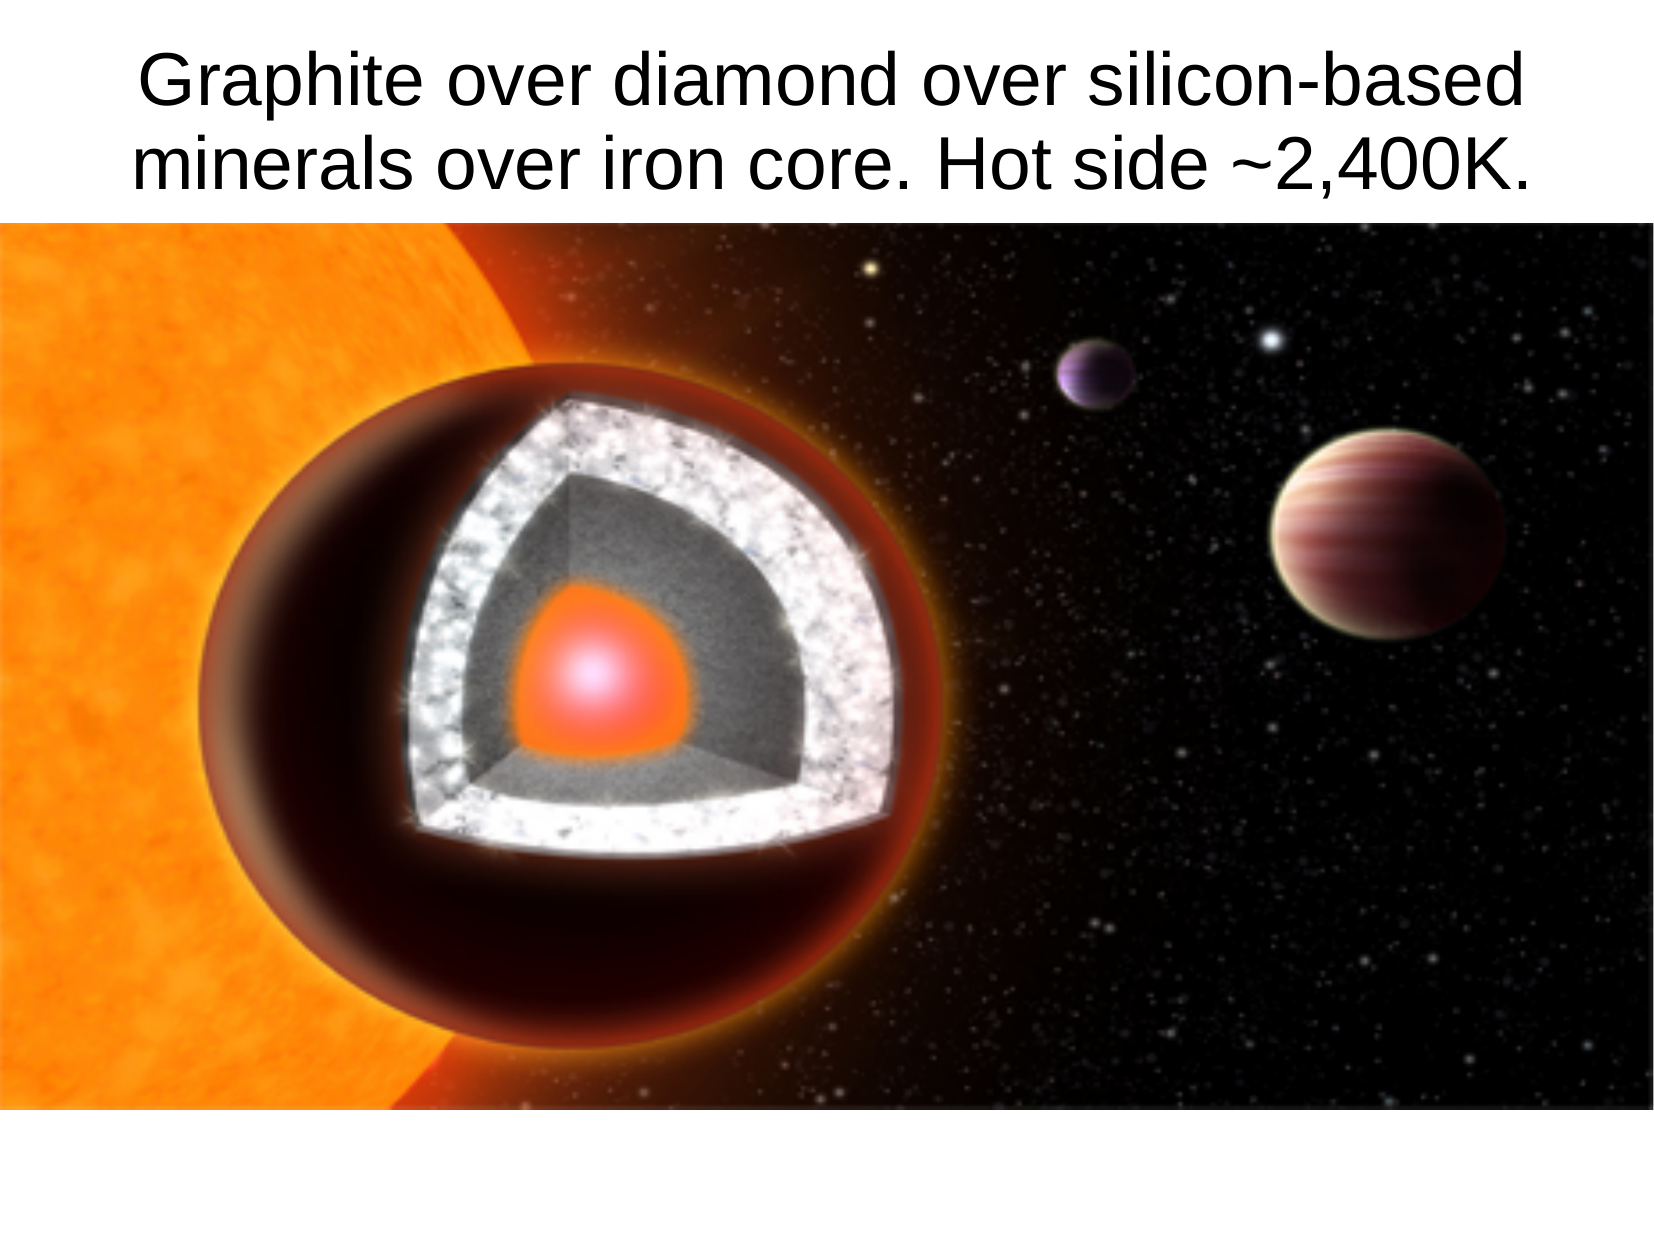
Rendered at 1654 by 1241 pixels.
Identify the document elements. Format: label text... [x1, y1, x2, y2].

picture [0, 223, 1654, 1111]
text_box Graphite over diamond over silicon-based minerals over iron core. Hot side ~2,400K. [30, 30, 1636, 213]
